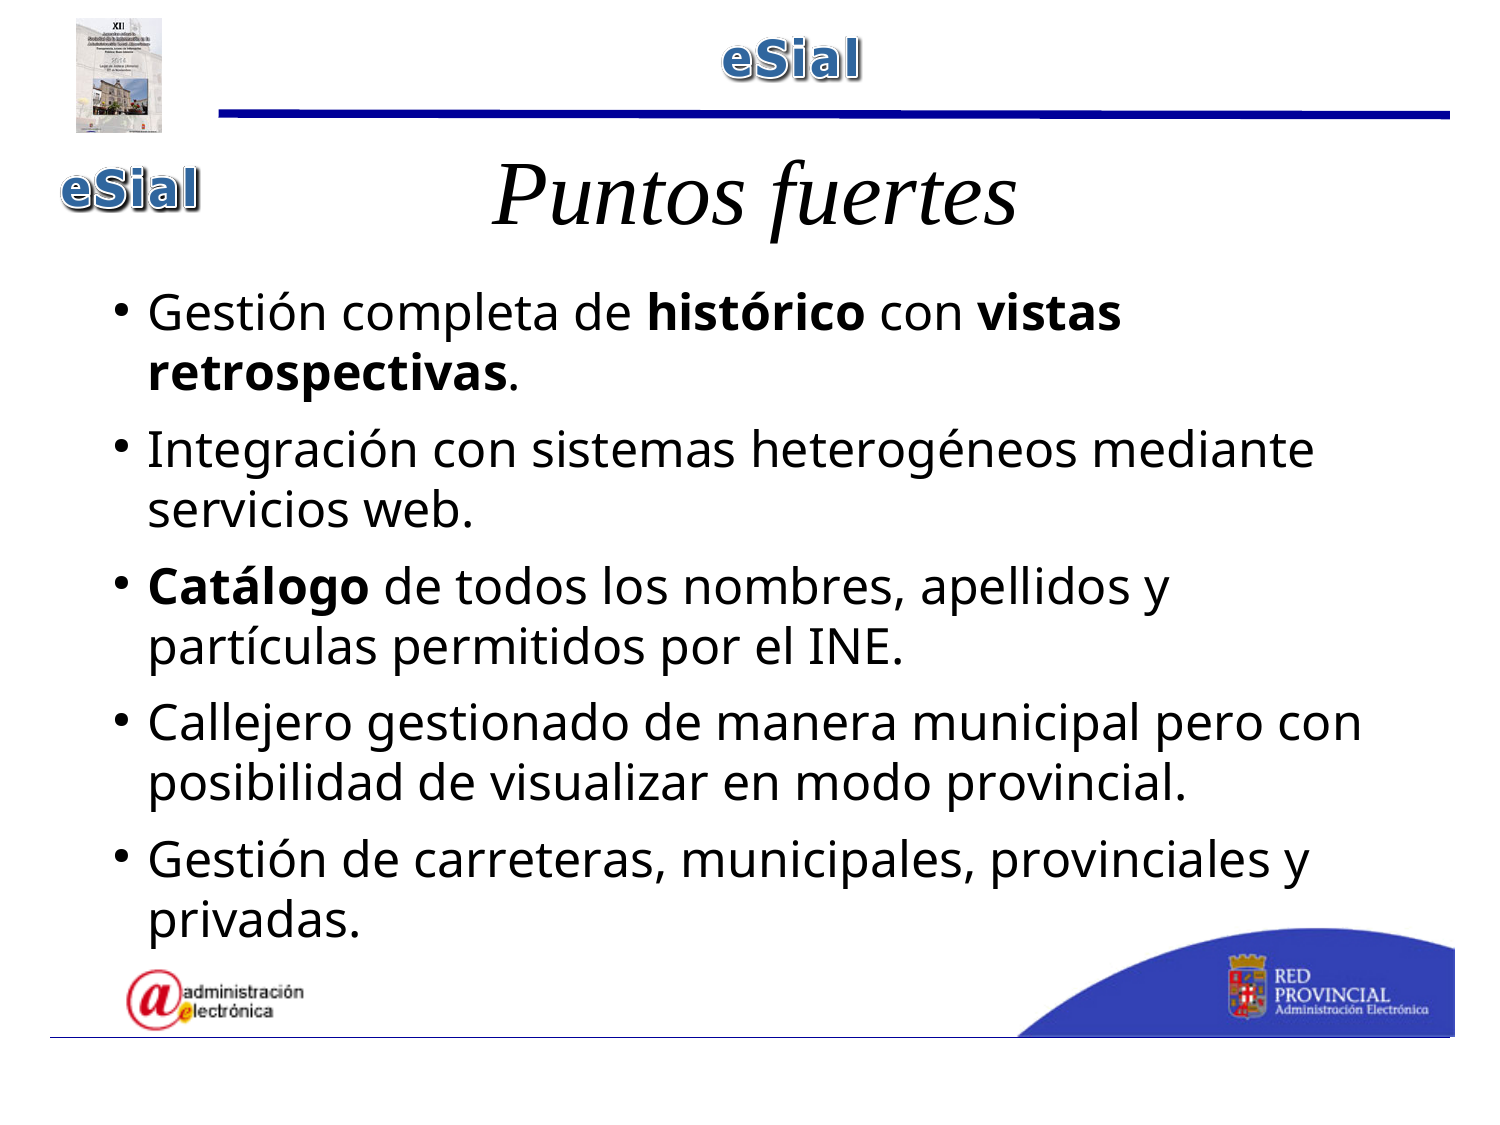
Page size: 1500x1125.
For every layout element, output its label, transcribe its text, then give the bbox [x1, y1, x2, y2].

picture [59, 165, 201, 213]
subtitle Gestión completa de histórico con vistas retrospectivas. Integración con sistemas heterogéneos mediante servicios web. Catálogo de todos los nombres, apellidos y partículas permitidos por el INE. Callejero gestionado de manera municipal pero con posibilidad de visualizar en modo provincial. Gestión de carreteras, municipales, provinciales y privadas. [112, 280, 1388, 1044]
picture [76, 18, 162, 133]
title Puntos fuertes [118, 94, 1394, 282]
picture [1388, 922, 1455, 1037]
picture [720, 35, 863, 83]
